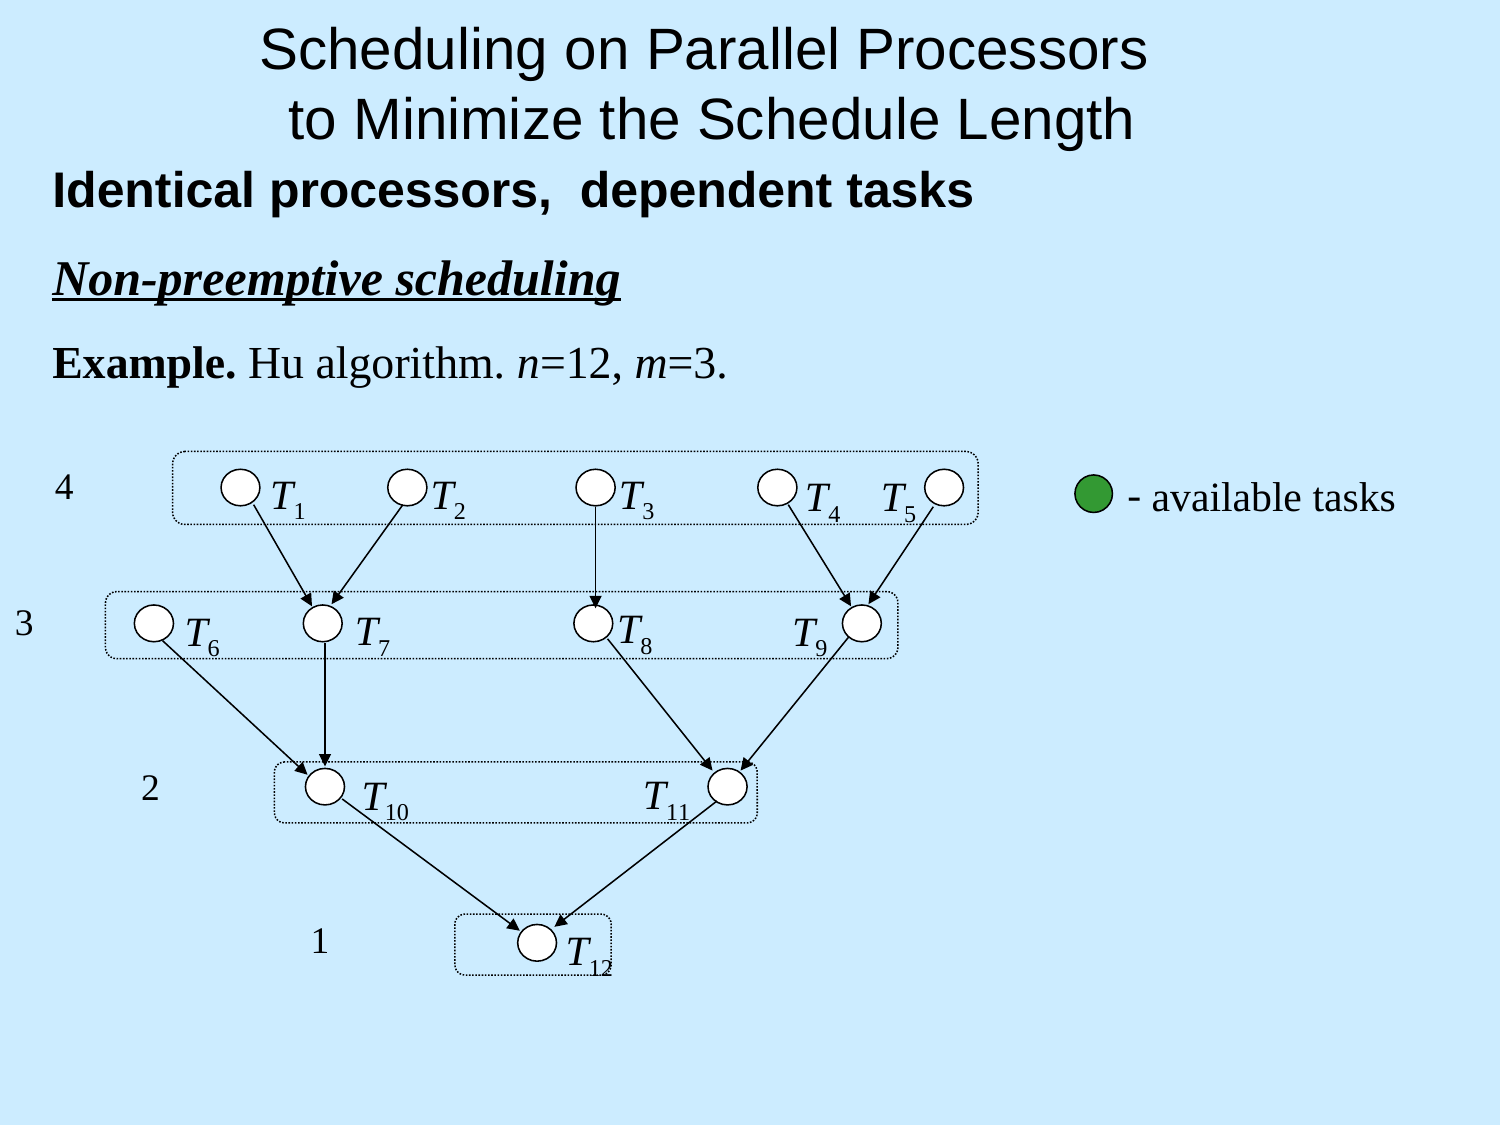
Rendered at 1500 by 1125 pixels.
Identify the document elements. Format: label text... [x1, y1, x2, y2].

text_box [724, 768, 748, 805]
text_box T3 [604, 460, 678, 526]
text_box Non-preemptive scheduling [37, 237, 1500, 313]
text_box Identical processors, dependent tasks [37, 149, 1500, 226]
text_box [303, 604, 340, 642]
text_box T2 [415, 460, 490, 526]
text_box [940, 469, 964, 506]
text_box T12 [550, 916, 645, 980]
text_box T5 [866, 462, 940, 528]
text_box T4 [790, 462, 866, 526]
text_box T11 [628, 760, 724, 824]
text_box T1 [255, 460, 330, 526]
title Scheduling on Parallel Processors to Minimize the Schedule Length [0, 0, 1463, 175]
text_box [221, 469, 255, 506]
text_box Example. Hu algorithm. n=12, m=3. [37, 324, 1500, 396]
text_box [576, 469, 604, 506]
text_box [134, 604, 169, 642]
text_box 4 [40, 453, 123, 518]
text_box [1074, 474, 1112, 513]
text_box 2 [126, 755, 209, 820]
text_box T6 [169, 596, 246, 660]
text_box T9 [777, 596, 854, 660]
text_box [387, 469, 415, 506]
text_box [517, 924, 550, 962]
text_box 3 [0, 590, 83, 655]
text_box T10 [346, 760, 445, 824]
text_box [757, 469, 790, 506]
text_box 1 [295, 908, 379, 973]
text_box [854, 604, 882, 642]
text_box [305, 768, 345, 805]
text_box T8 [602, 594, 679, 658]
text_box T7 [340, 596, 416, 660]
text_box [573, 605, 602, 642]
text_box available tasks [1112, 462, 1463, 529]
